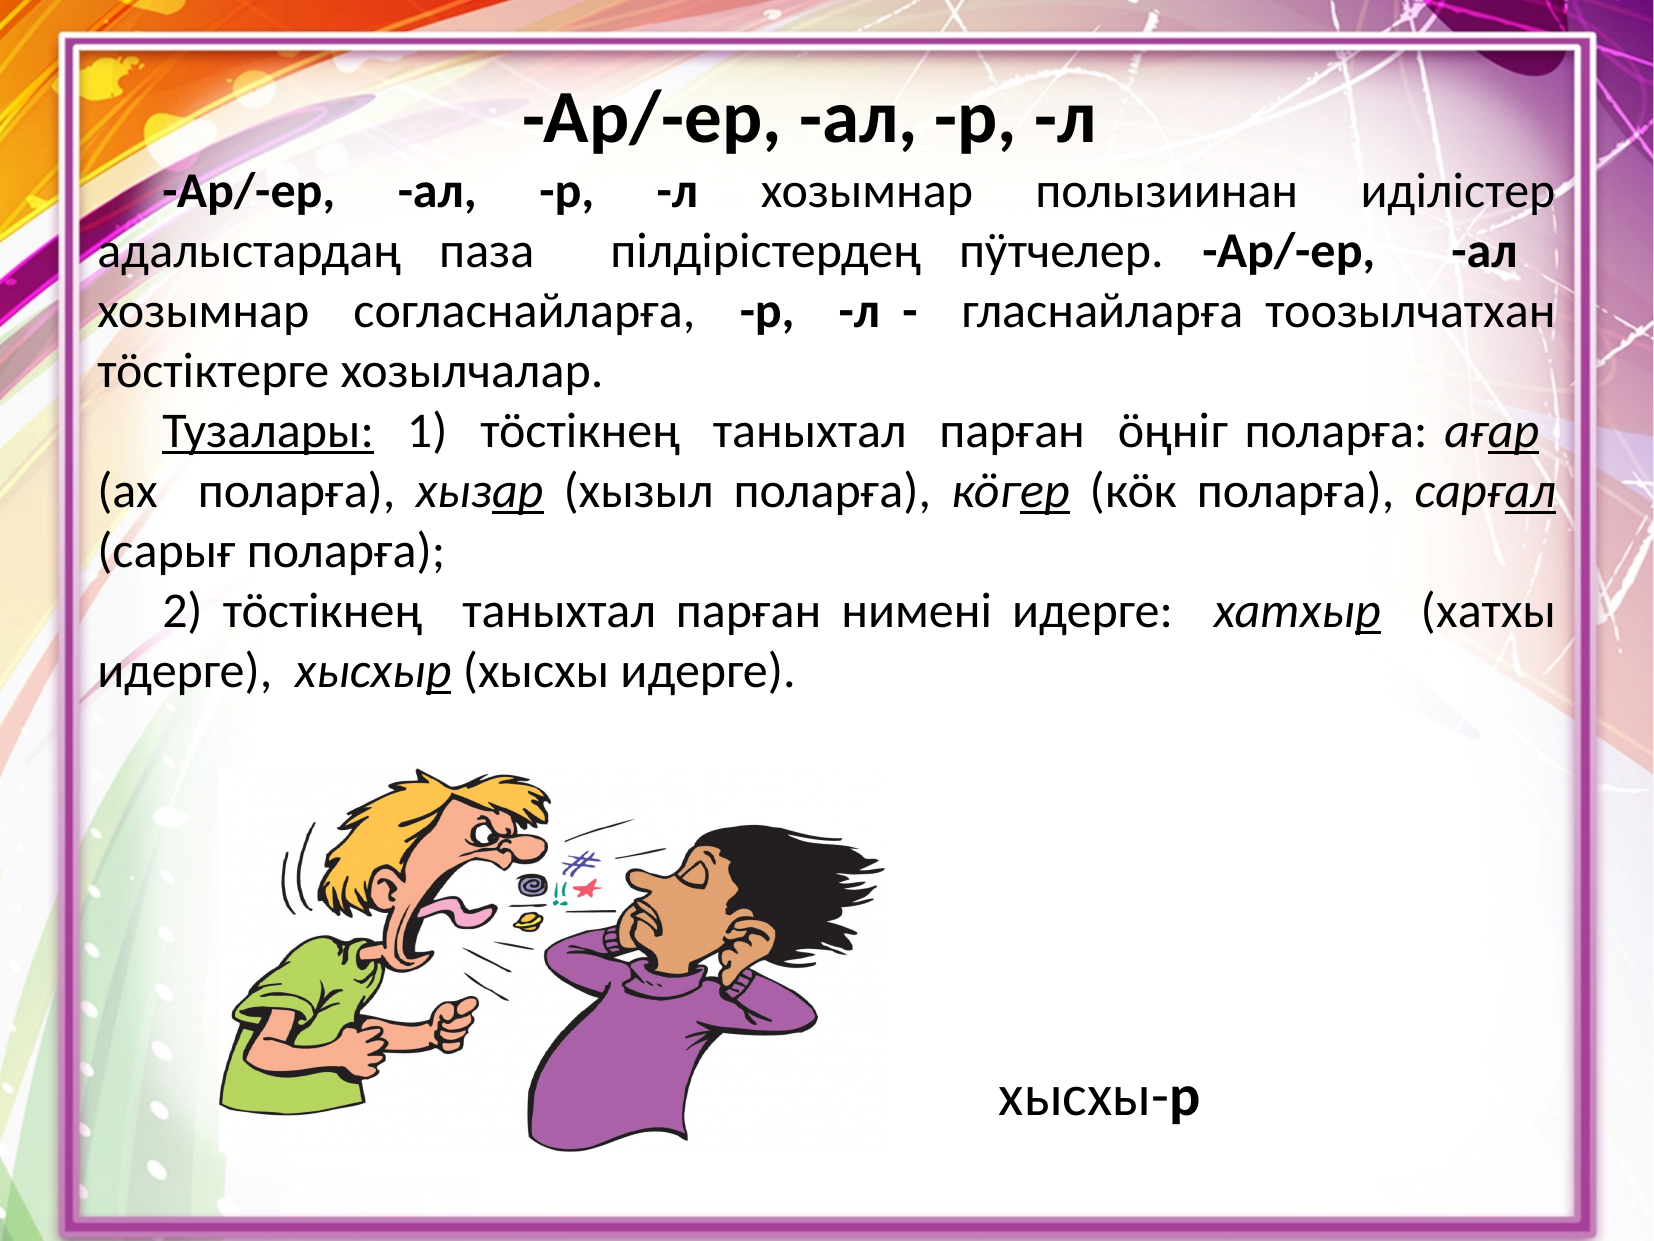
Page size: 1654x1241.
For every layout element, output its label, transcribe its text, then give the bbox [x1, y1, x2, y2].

picture [0, 0, 1654, 1241]
text_box -Ар/-ер, -ал, -р, -л -Ар/-ер, -ал, -р, -л хозымнар полызиинан идiлiстер адалыстардаң паза пiлдiрiстердең пӱтчелер. -Ар/-ер, -ал хозымнар согласнайларға, -р, -л - гласнайларға тоозылчатхан тӧстiктерге хозылчалар. Тузалары: 1) тӧстiкнең таныхтал парған ӧңнiг поларға: ағар (ах поларға), хызар (хызыл поларға), кӧгер (кӧк поларға), сарғал (сарығ поларға); 2) тӧстiкнең таныхтал парған нименi идерге: хатхыр (хатхы идерге), хысхыр (хысхы идерге). хысхы-р [82, 60, 1571, 996]
